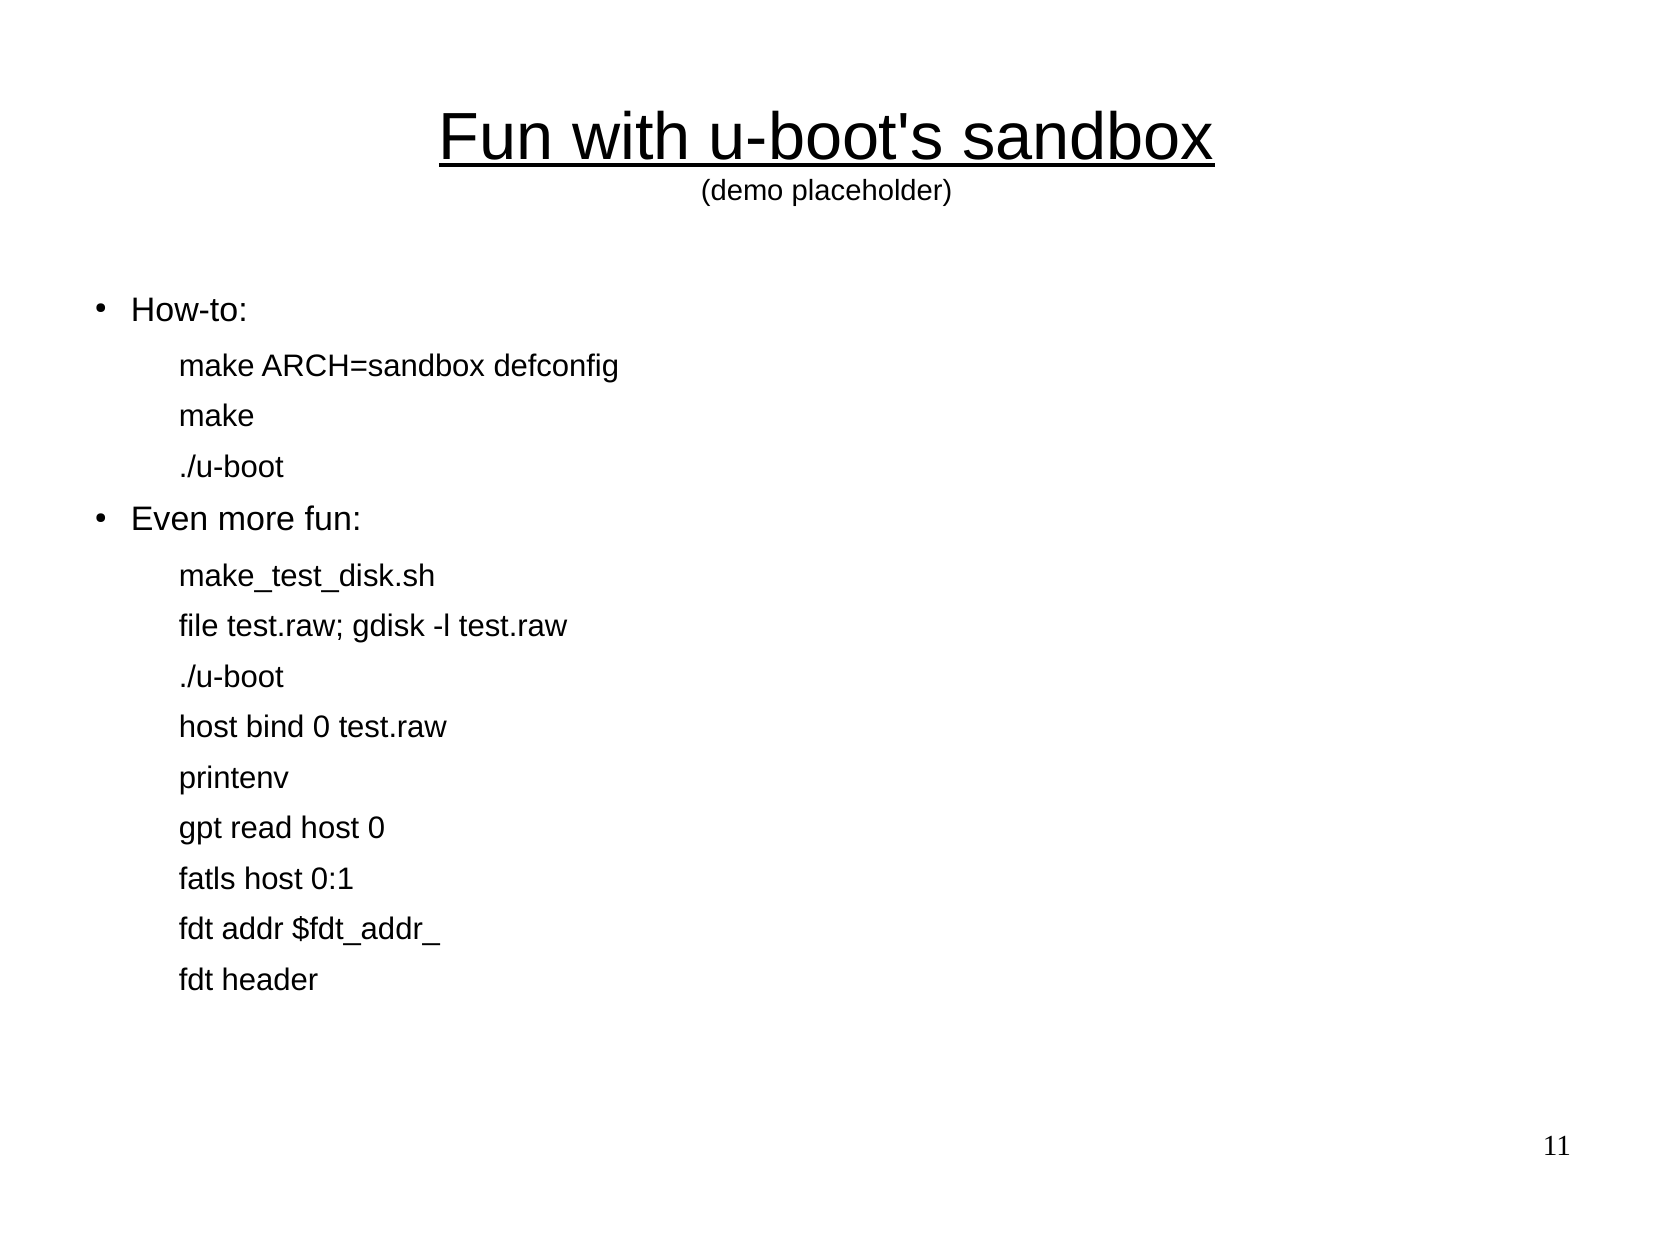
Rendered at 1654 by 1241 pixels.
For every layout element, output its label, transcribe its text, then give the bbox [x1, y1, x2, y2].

title Fun with u-boot's sandbox (demo placeholder) [82, 49, 1571, 257]
list How-to: make ARCH=sandbox defconfig make ./u-boot Even more fun: make_test_disk.sh file test.raw; gdisk -l test.raw ./u-boot host bind 0 test.raw printenv gpt read host 0 fatls host 0:1 fdt addr $fdt_addr_ fdt header [82, 290, 1571, 1010]
